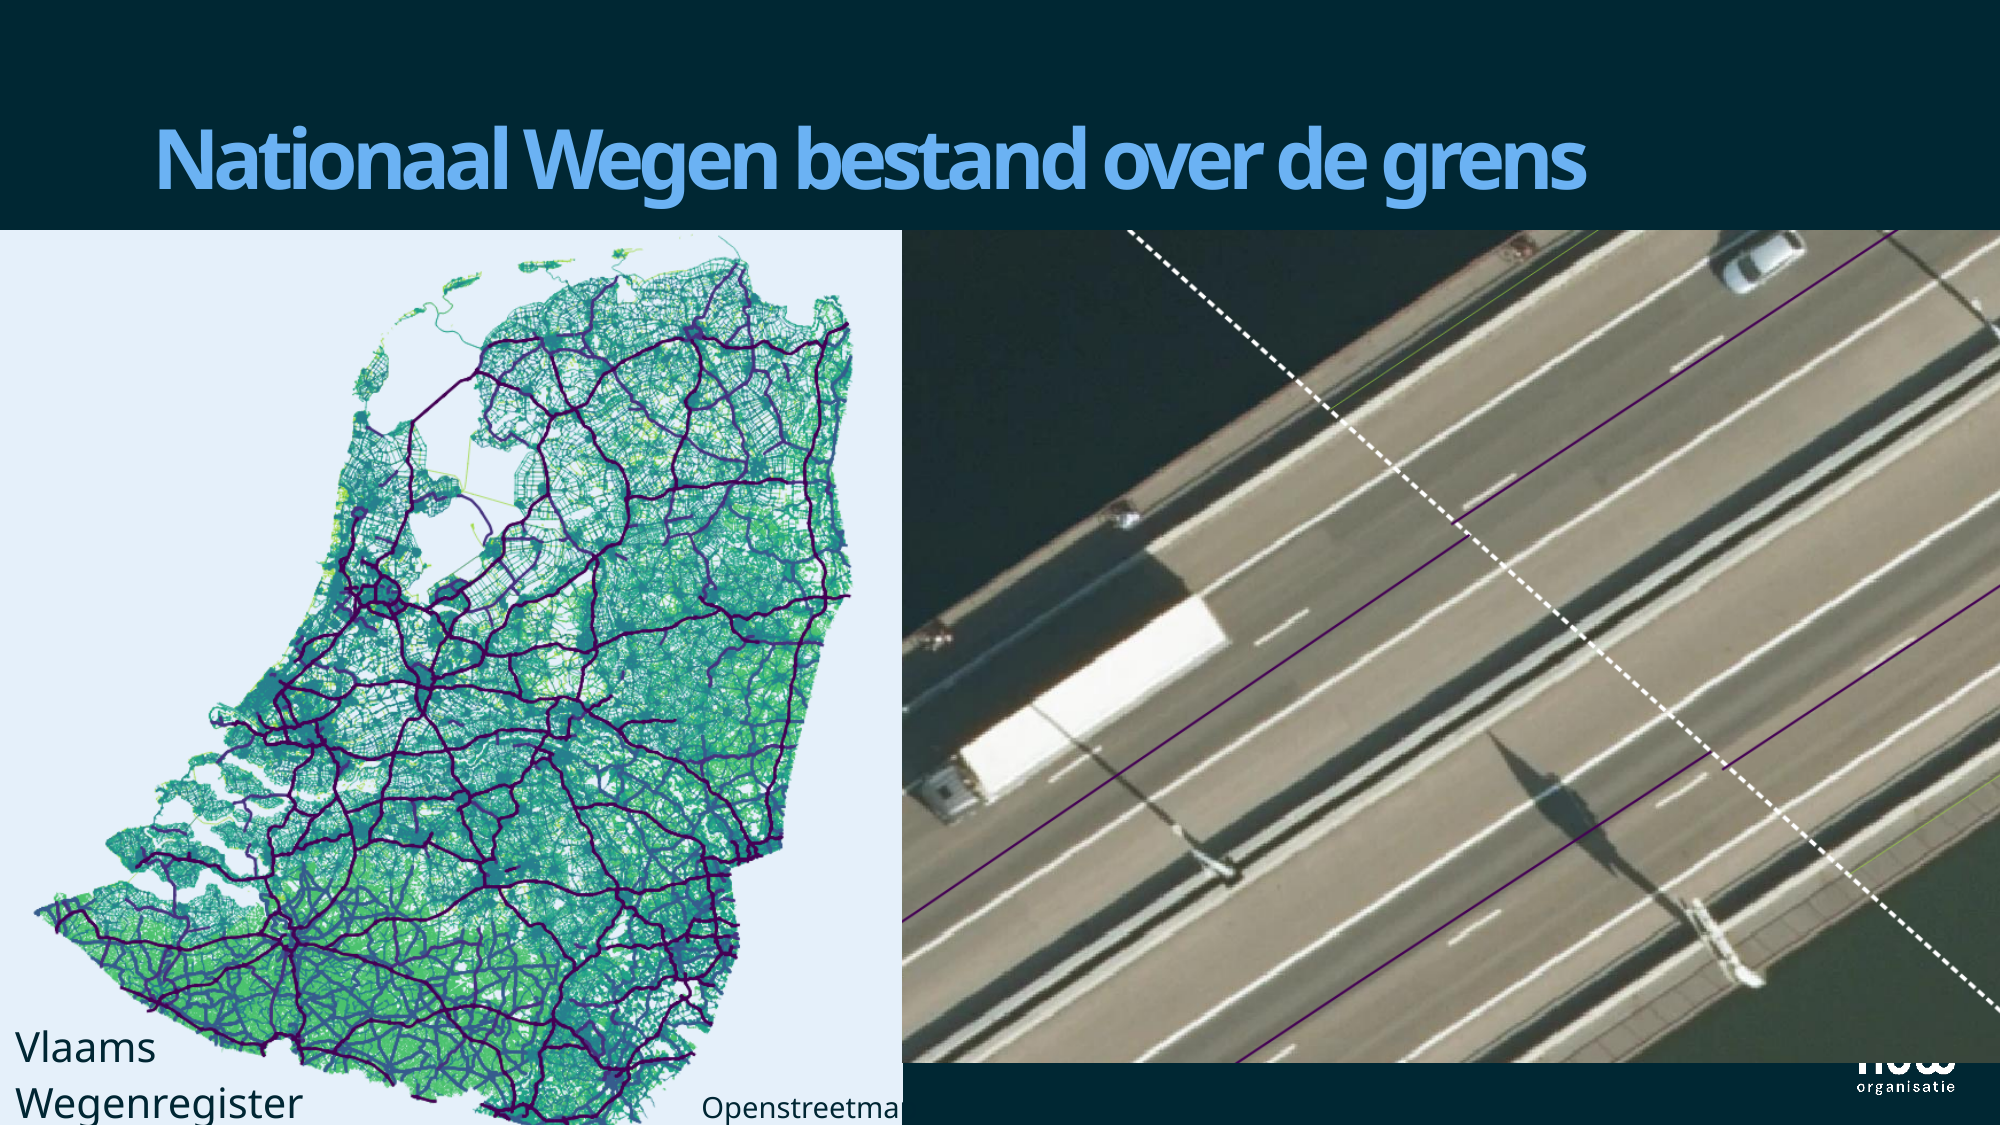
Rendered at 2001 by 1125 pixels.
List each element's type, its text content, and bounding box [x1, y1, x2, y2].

picture [0, 231, 2000, 1027]
title Nationaal Wegen bestand over de grens [137, 59, 1863, 230]
text_box Vlaams Wegenregister Openstreetmap [0, 1027, 2000, 1125]
